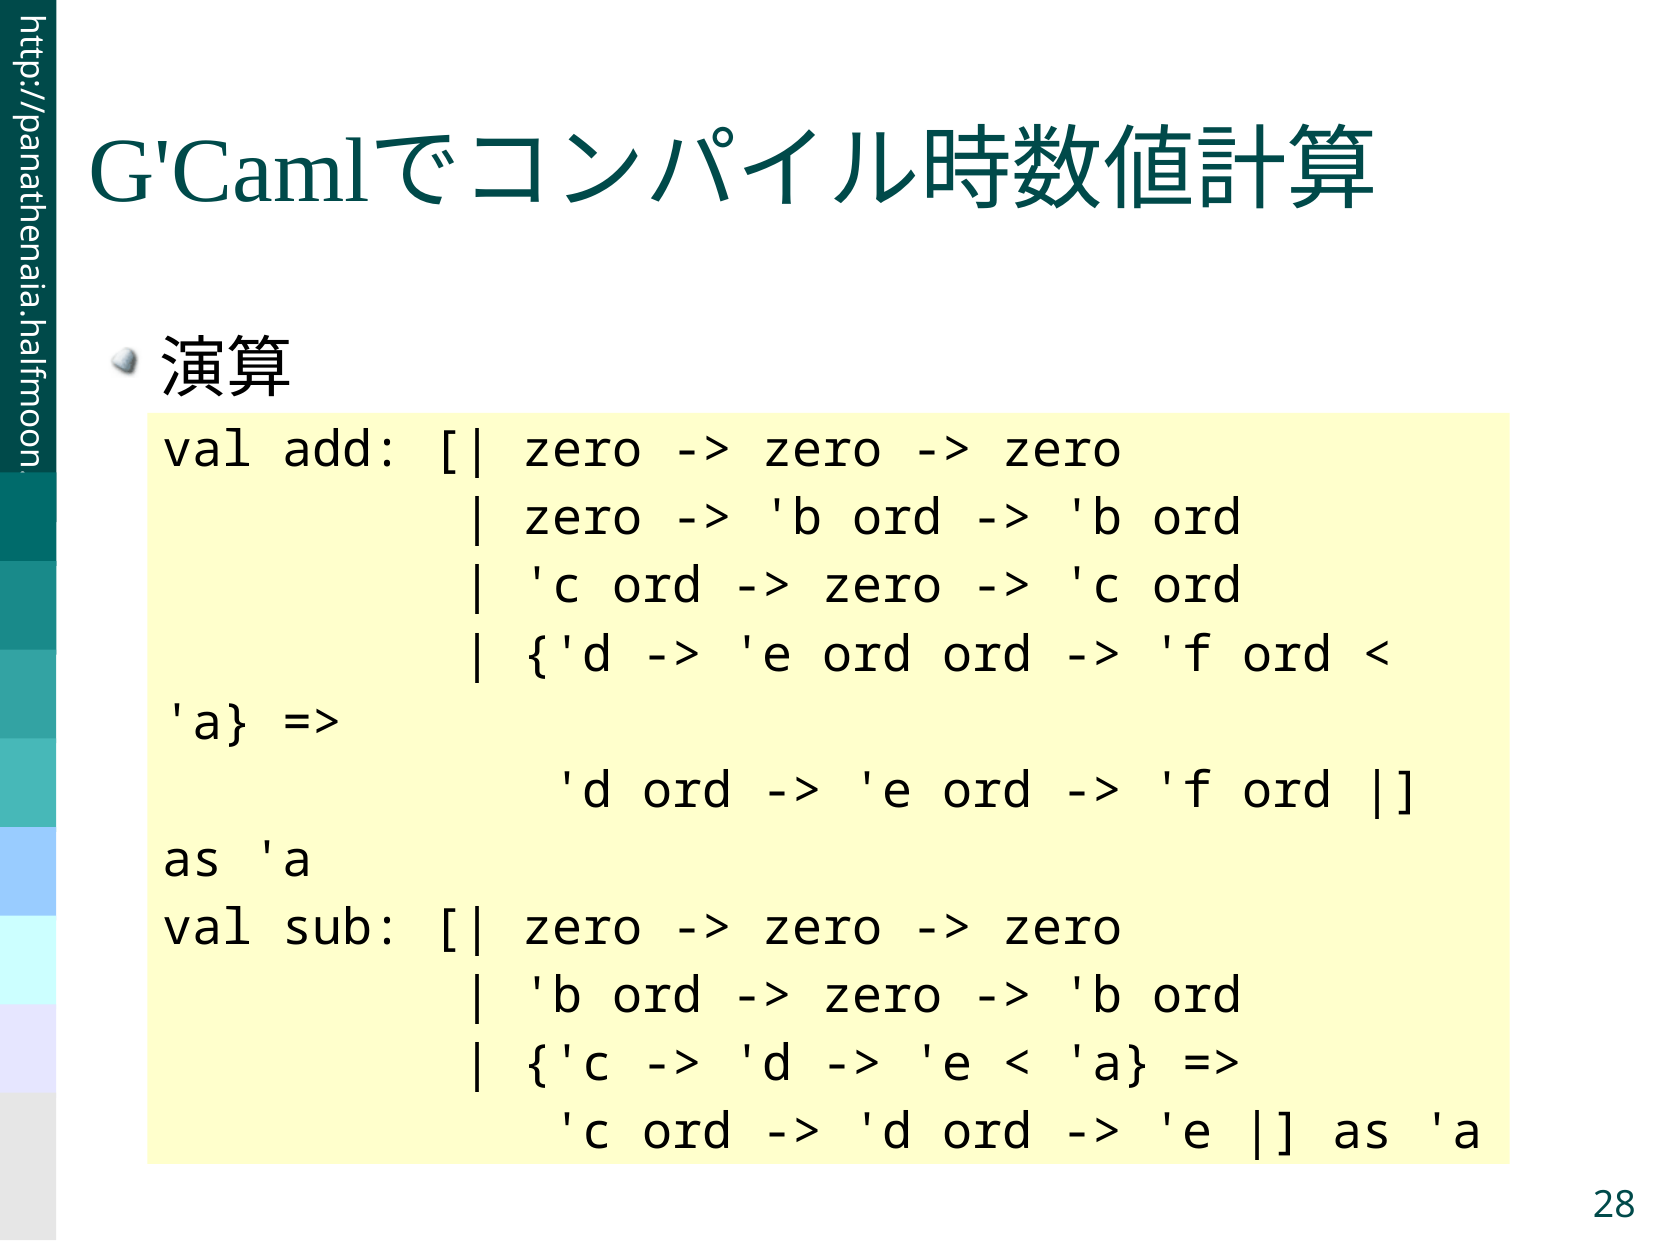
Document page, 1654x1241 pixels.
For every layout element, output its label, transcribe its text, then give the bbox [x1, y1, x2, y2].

text_box val add: [| zero -> zero -> zero | zero -> 'b ord -> 'b ord | 'c ord -> zero -> 'c ord | {'d -> 'e ord ord -> 'f ord < 'a} => 'd ord -> 'e ord -> 'f ord |] as 'a val sub: [| zero -> zero -> zero | 'b ord -> zero -> 'b ord | {'c -> 'd -> 'e < 'a} => 'c ord -> 'd ord -> 'e |] as 'a [147, 412, 1510, 868]
list 演算 [88, 313, 1577, 1133]
title G'Camlでコンパイル時数値計算 [88, 57, 1577, 265]
